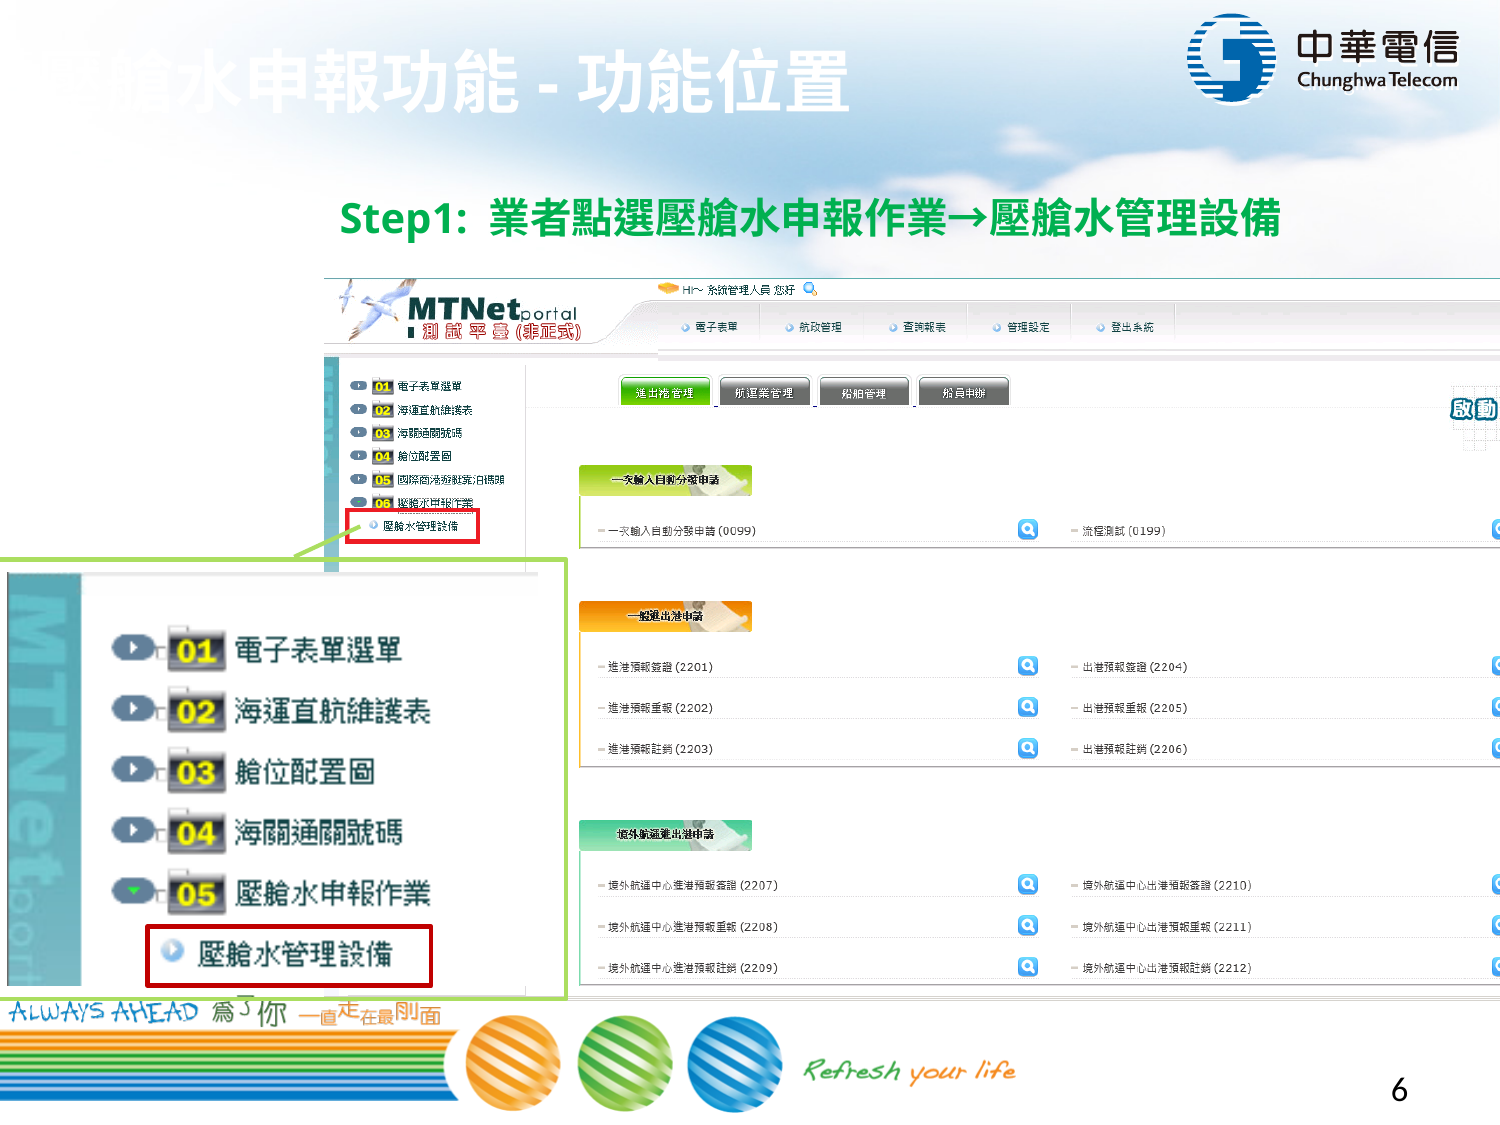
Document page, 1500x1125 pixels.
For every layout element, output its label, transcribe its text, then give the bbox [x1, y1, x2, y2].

picture [150, 929, 429, 983]
text_box 壓艙水申報功能-功能位置 [0, 30, 1203, 242]
picture [7, 562, 564, 997]
text_box Step1: 業者點選壓艙水申報作業→壓艙水管理設備 [324, 184, 1495, 251]
picture [324, 278, 1500, 1001]
